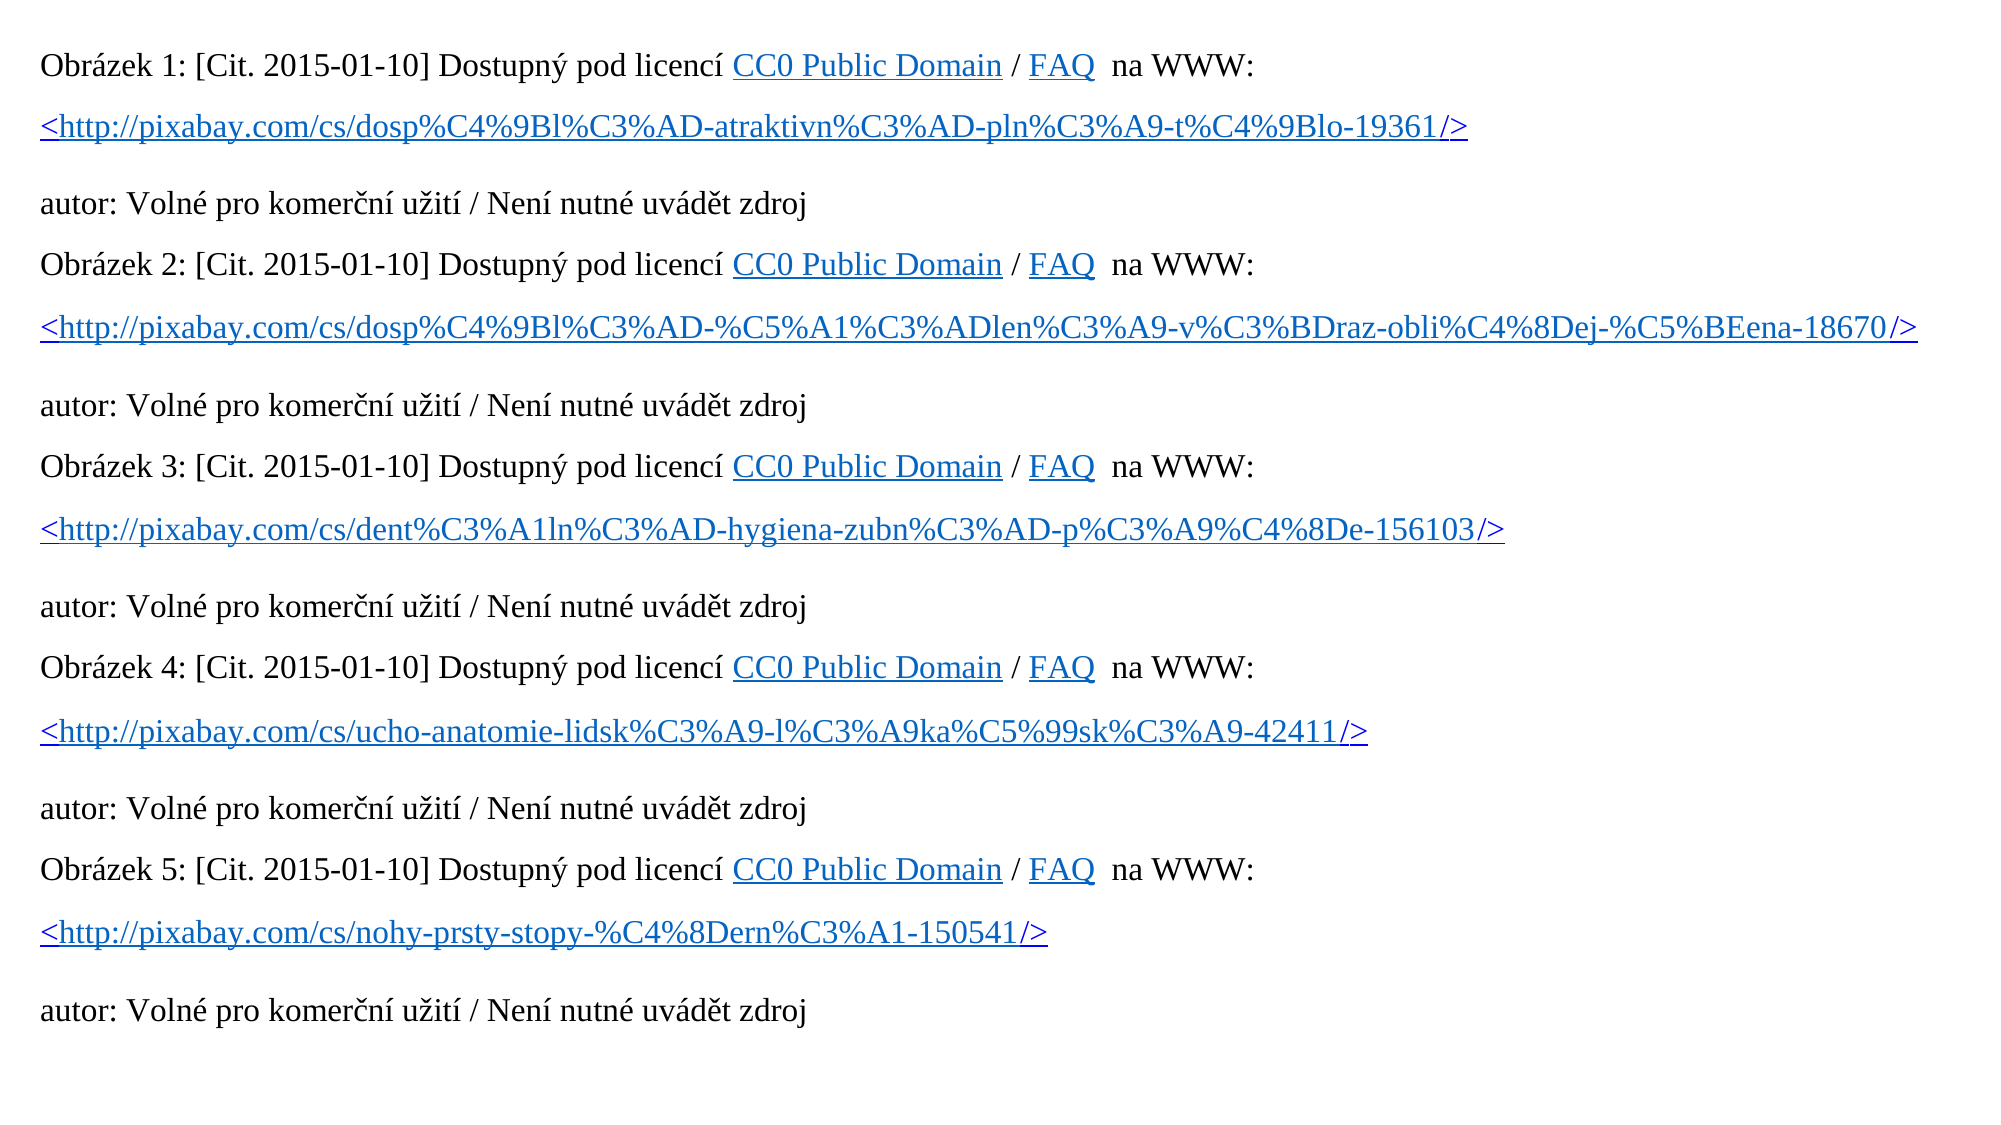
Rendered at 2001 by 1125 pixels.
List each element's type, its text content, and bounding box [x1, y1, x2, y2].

list Obrázek 1: [Cit. 2015-01-10] Dostupný pod licencí CC0 Public Domain / FAQ na WWW: <http://pixabay.com/cs/dosp%C4%9Bl%C3%AD-atraktivn%C3%AD-pln%C3%A9-t%C4%9Blo-19361/> autor: Volné pro komerční užití / Není nutné uvádět zdroj Obrázek 2: [Cit. 2015-01-10] Dostupný pod licencí CC0 Public Domain / FAQ na WWW: <http://pixabay.com/cs/dosp%C4%9Bl%C3%AD-%C5%A1%C3%ADlen%C3%A9-v%C3%BDraz-obli%C4%8Dej-%C5%BEena-18670/> autor: Volné pro komerční užití / Není nutné uvádět zdroj Obrázek 3: [Cit. 2015-01-10] Dostupný pod licencí CC0 Public Domain / FAQ na WWW: <http://pixabay.com/cs/dent%C3%A1ln%C3%AD-hygiena-zubn%C3%AD-p%C3%A9%C4%8De-156103/> autor: Volné pro komerční užití / Není nutné uvádět zdroj Obrázek 4: [Cit. 2015-01-10] Dostupný pod licencí CC0 Public Domain / FAQ na WWW: <http://pixabay.com/cs/ucho-anatomie-lidsk%C3%A9-l%C3%A9ka%C5%99sk%C3%A9-42411/> autor: Volné pro komerční užití / Není nutné uvádět zdroj Obrázek 5: [Cit. 2015-01-10] Dostupný pod licencí CC0 Public Domain / FAQ na WWW: <http://pixabay.com/cs/nohy-prsty-stopy-%C4%8Dern%C3%A1-150541/> autor: Volné pro komerční užití / Není nutné uvádět zdroj [25, 35, 1984, 1125]
